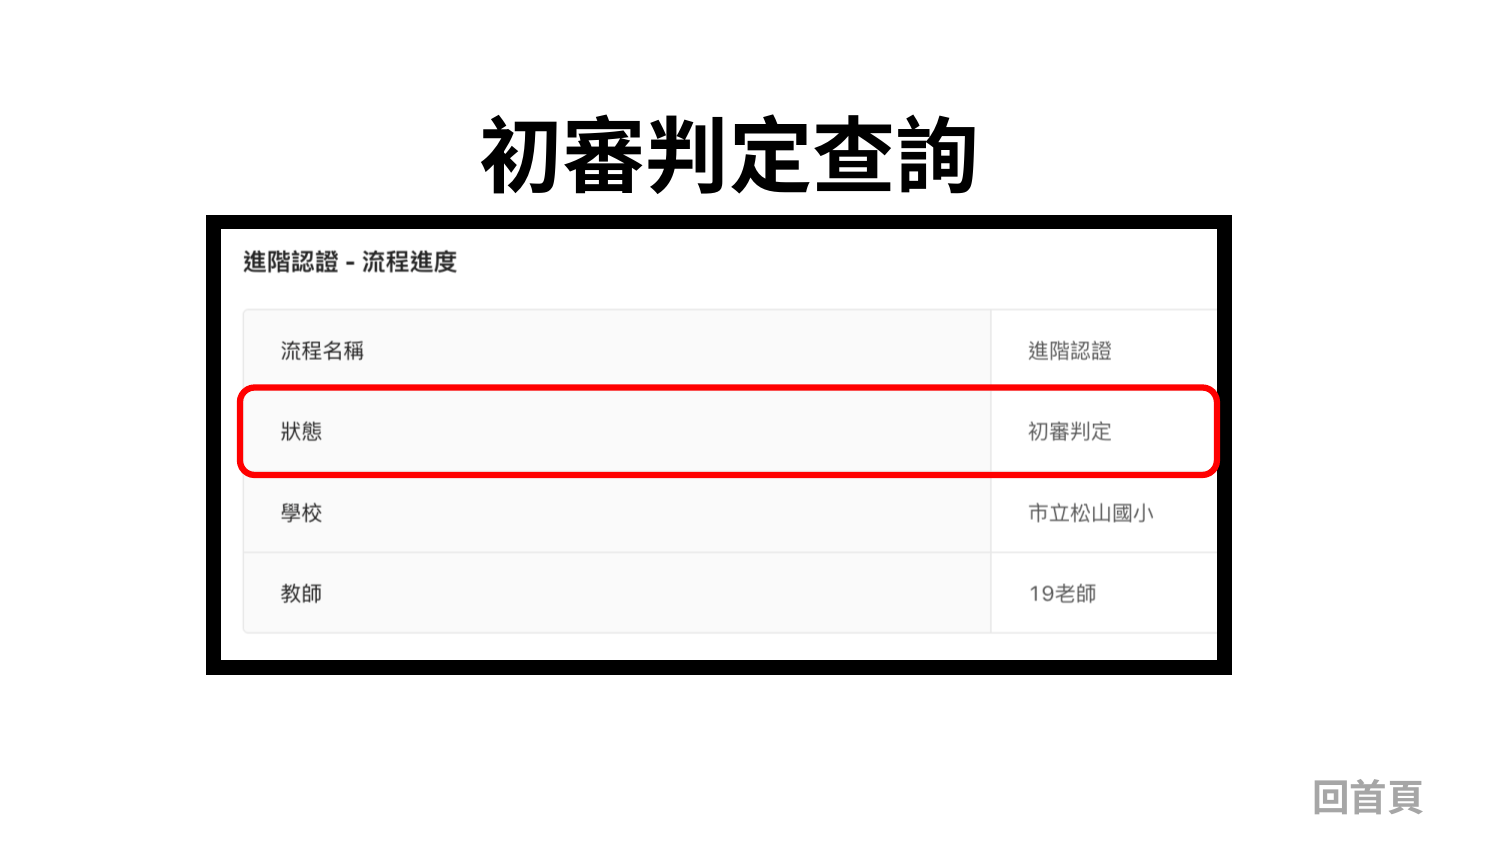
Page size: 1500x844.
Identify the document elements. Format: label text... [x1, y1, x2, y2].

picture [220, 229, 1217, 661]
picture [244, 391, 1213, 471]
title 初審判定查詢 [200, 96, 1258, 187]
